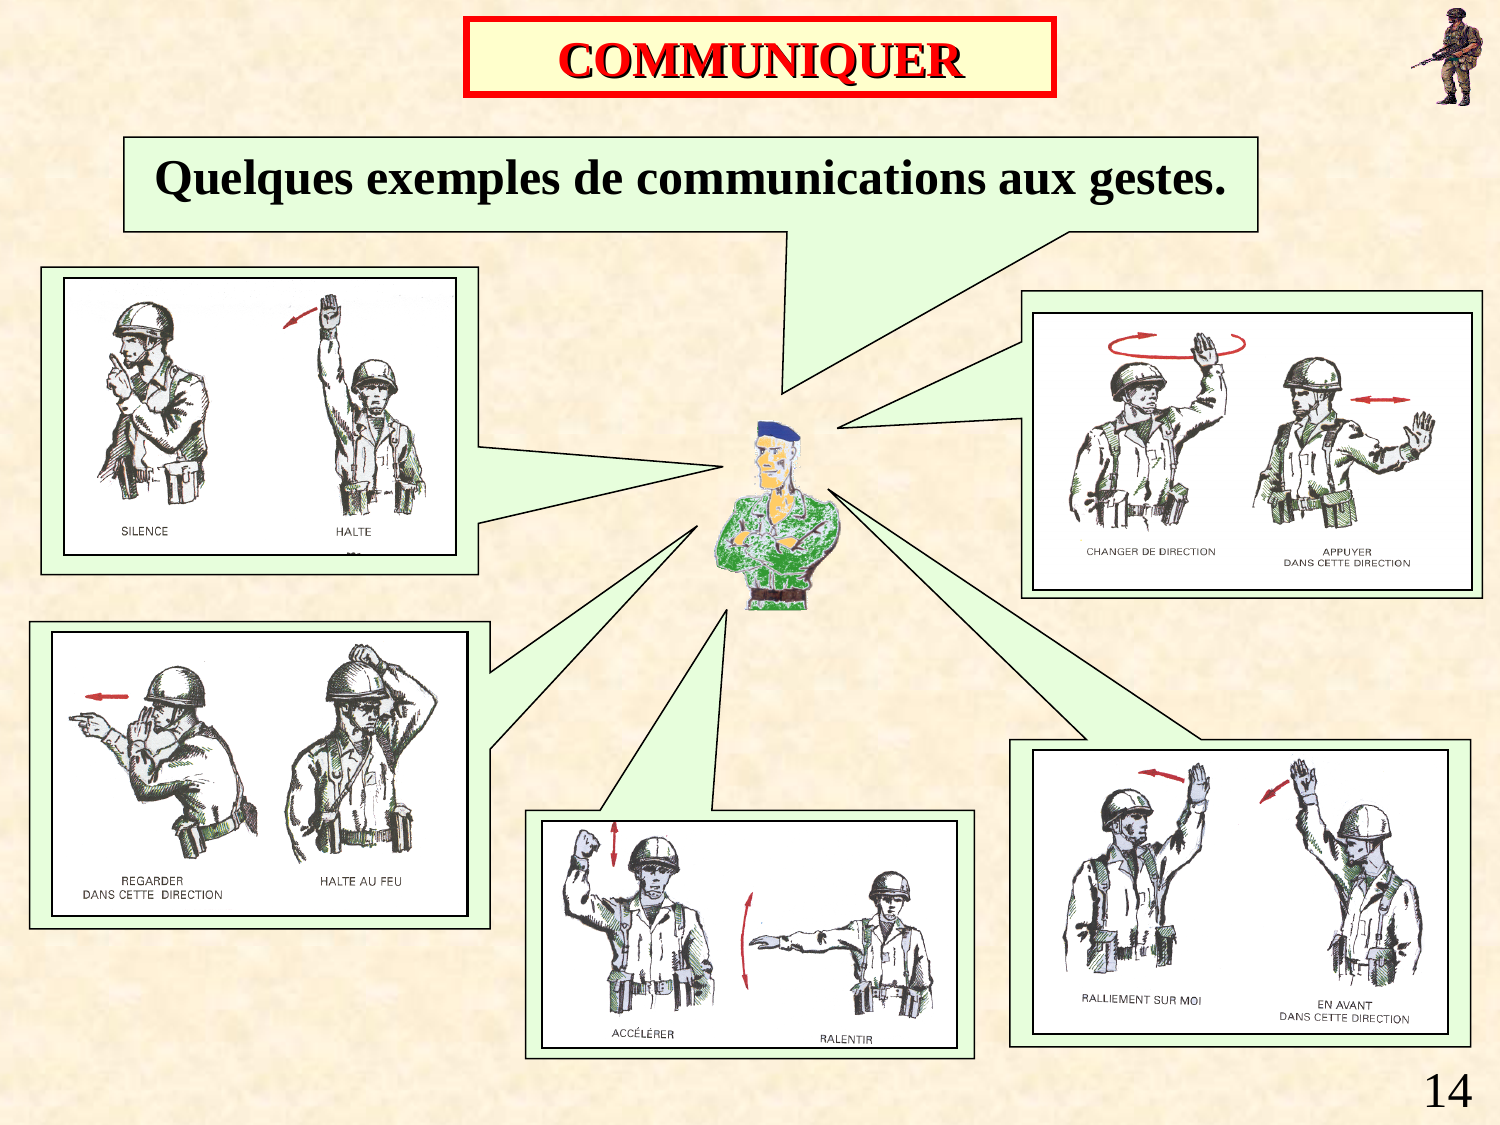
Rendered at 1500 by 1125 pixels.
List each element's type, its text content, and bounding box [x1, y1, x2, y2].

text_box [29, 525, 698, 929]
text_box Quelques exemples de communications aux gestes. [123, 137, 1258, 394]
text_box [41, 267, 724, 575]
text_box COMMUNIQUER [466, 18, 1055, 95]
text_box [525, 609, 975, 1059]
picture [0, 0, 1500, 1125]
text_box [827, 489, 1471, 1047]
text_box [837, 290, 1483, 599]
